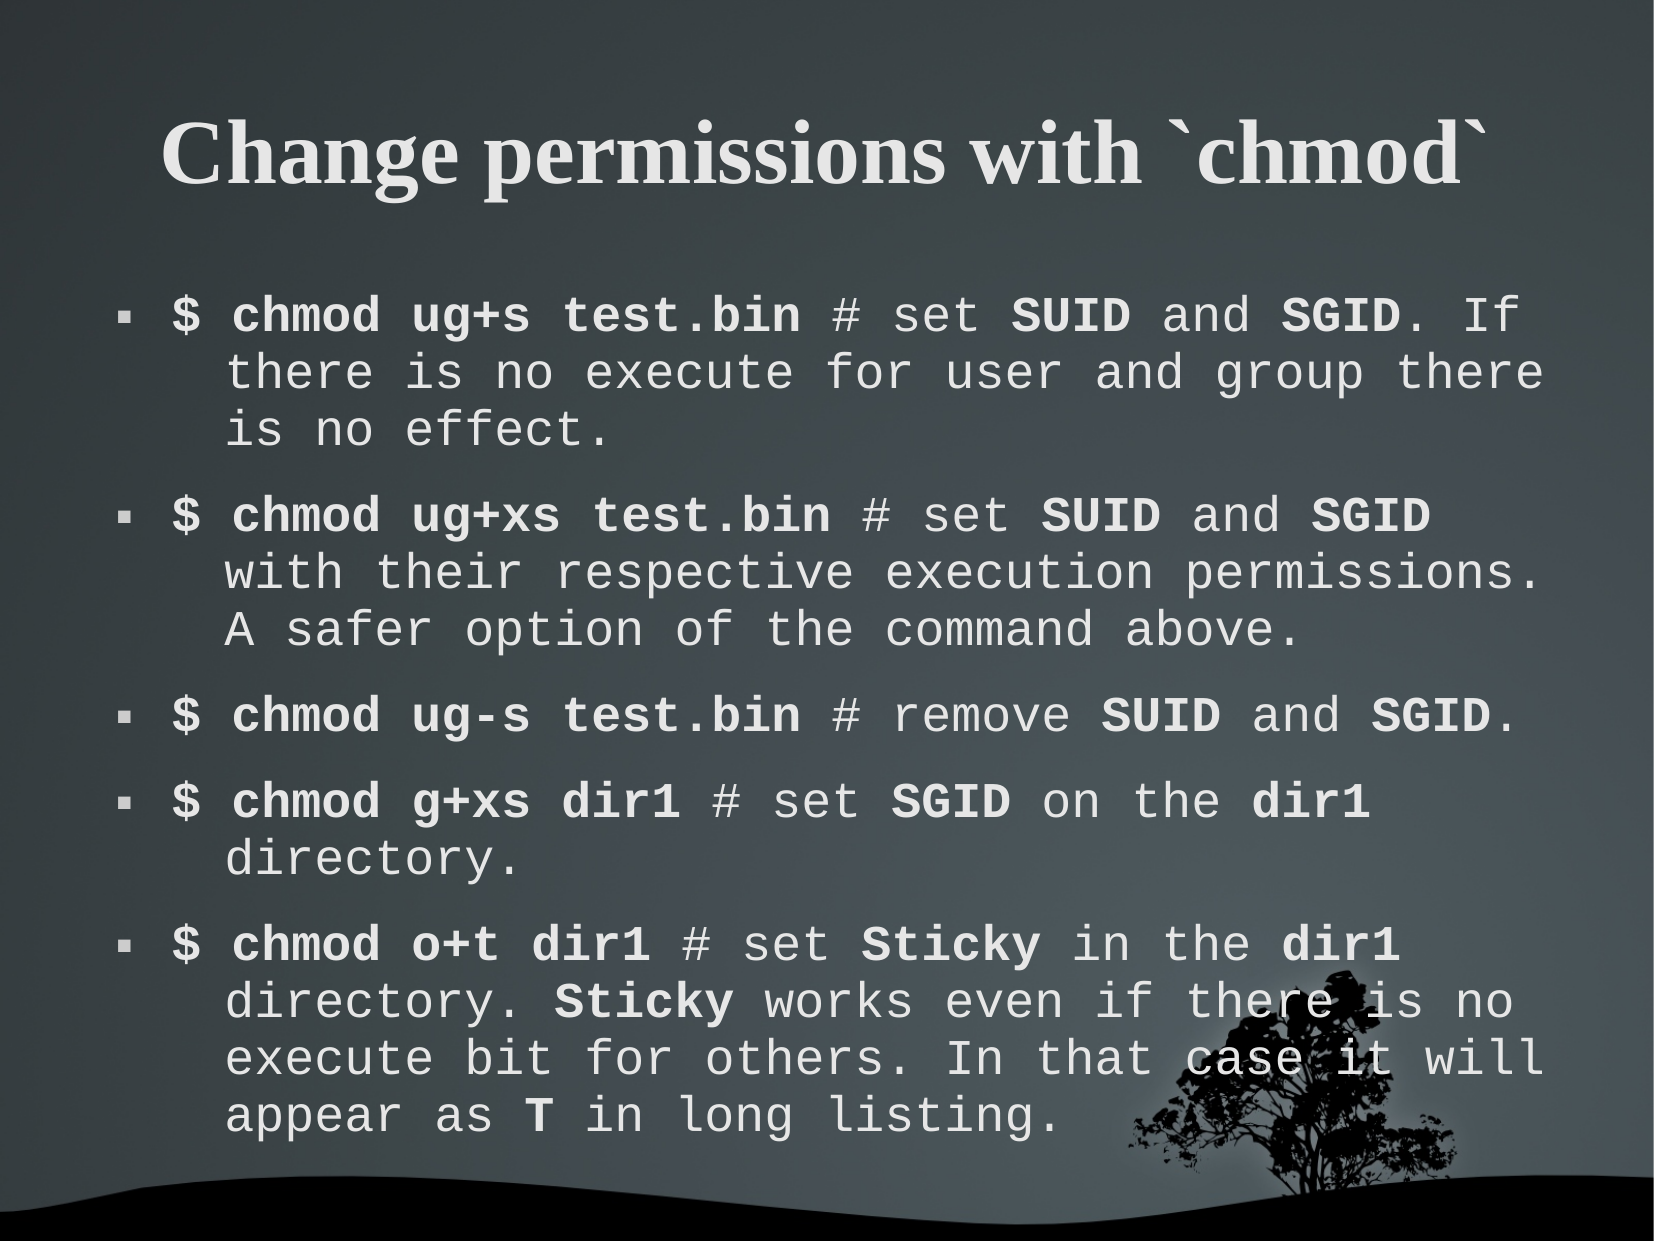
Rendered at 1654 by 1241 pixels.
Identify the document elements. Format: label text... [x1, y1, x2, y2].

list $ chmod ug+s test.bin # set SUID and SGID. If there is no execute for user and group there is no effect. $ chmod ug+xs test.bin # set SUID and SGID with their respective execution permissions. A safer option of the command above. $ chmod ug-s test.bin # remove SUID and SGID. $ chmod g+xs dir1 # set SGID on the dir1 directory. $ chmod o+t dir1 # set Sticky in the dir1 directory. Sticky works even if there is no execute bit for others. In that case it will appear as T in long listing. [82, 290, 1571, 1168]
picture [0, 0, 1654, 1241]
title Change permissions with `chmod` [82, 49, 1571, 257]
